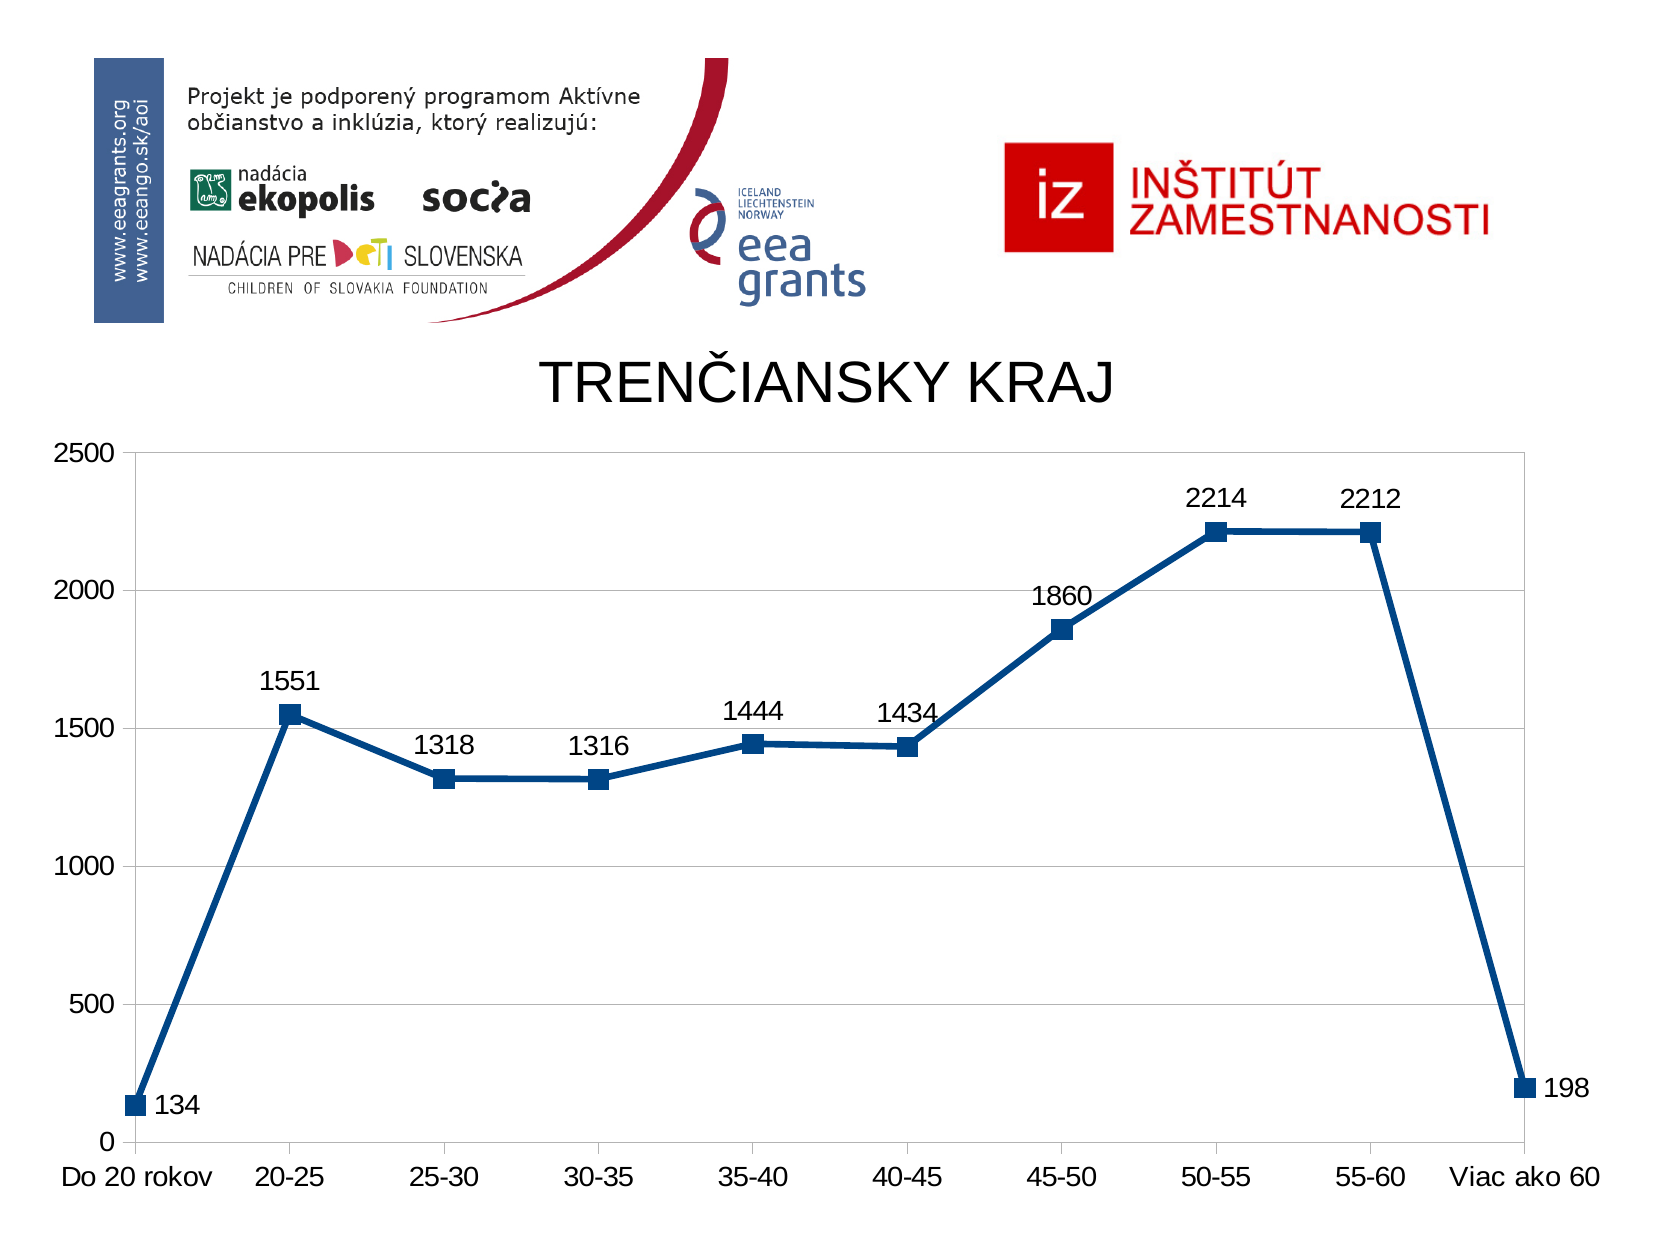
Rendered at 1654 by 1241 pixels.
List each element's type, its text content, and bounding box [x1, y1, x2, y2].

picture [94, 58, 887, 324]
text_box TRENČIANSKY KRAJ [301, 342, 1353, 423]
picture [53, 437, 1601, 1193]
picture [944, 47, 1548, 343]
